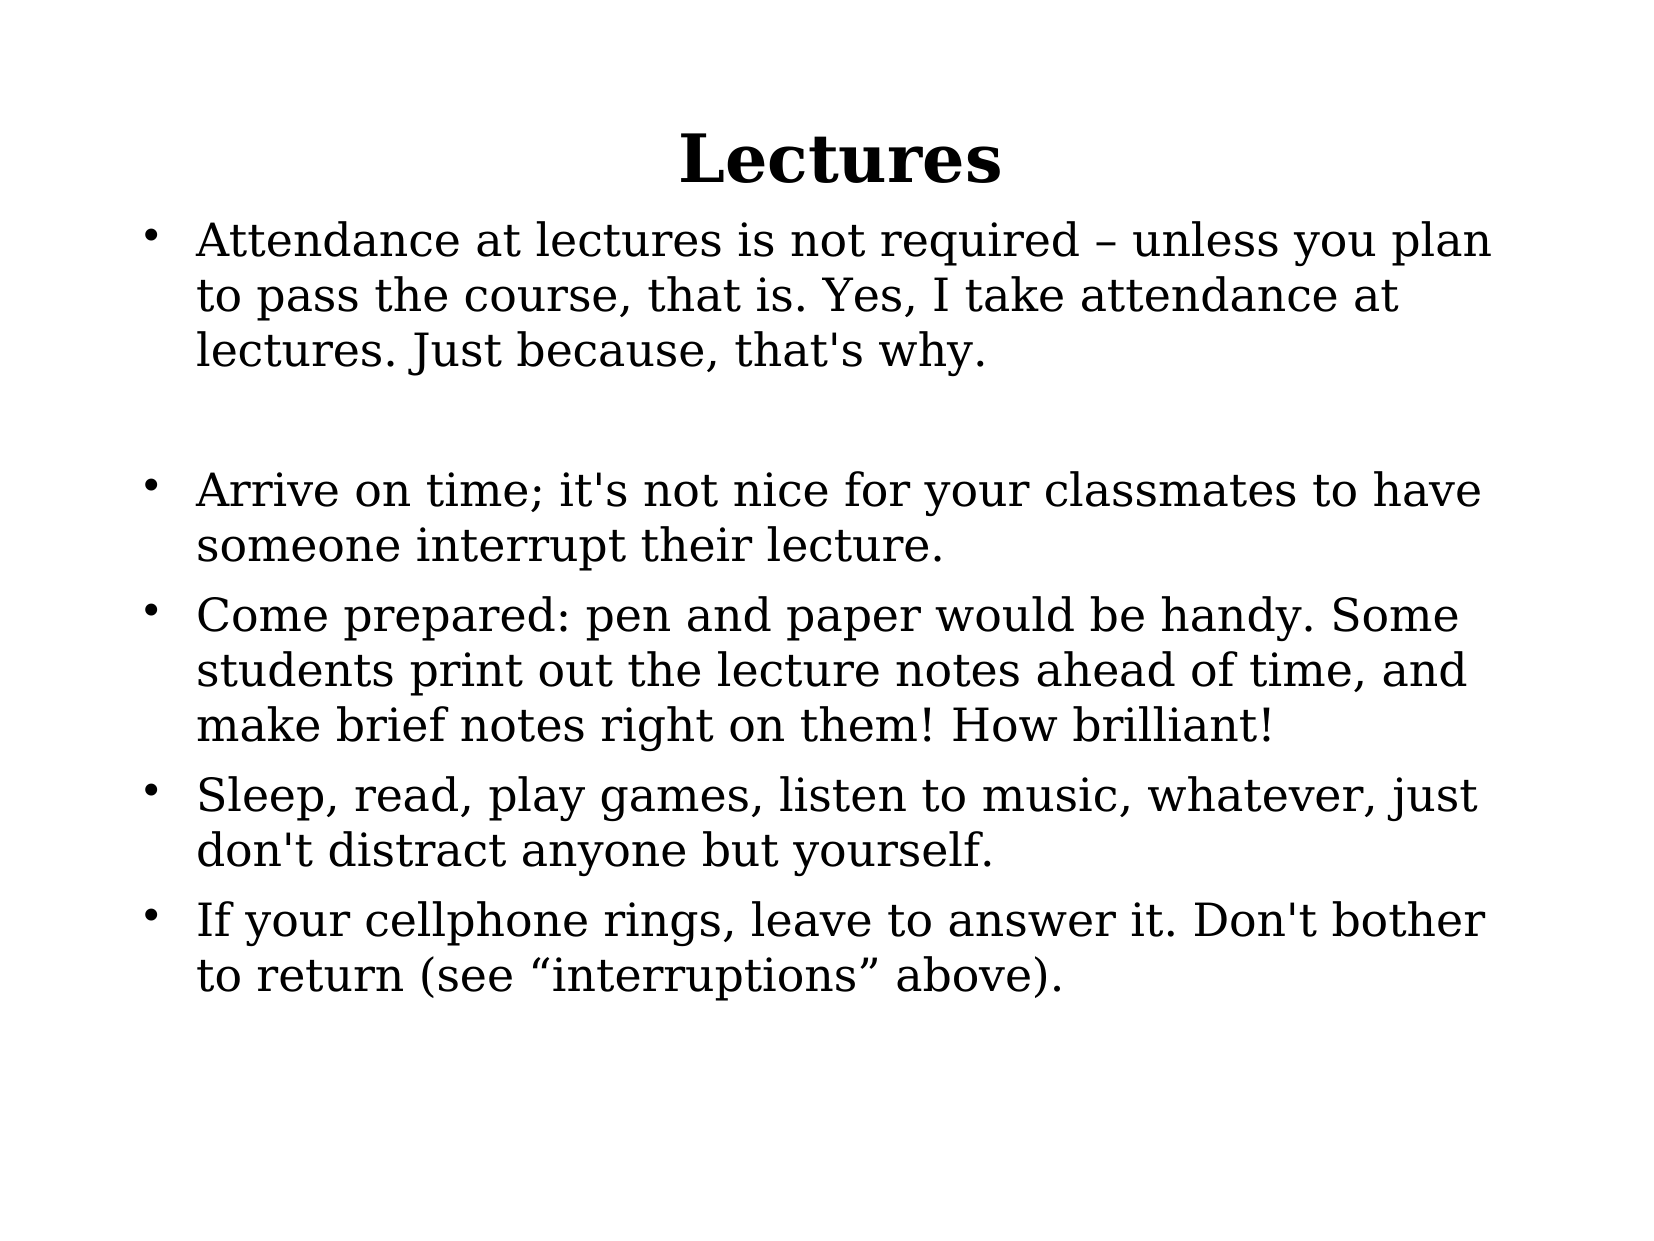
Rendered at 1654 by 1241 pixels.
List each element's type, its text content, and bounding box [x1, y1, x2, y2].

text_box Lectures Attendance at lectures is not required – unless you plan to pass the course, that is. Yes, I take attendance at lectures. Just because, that's why. Arrive on time; it's not nice for your classmates to have someone interrupt their lecture. Come prepared: pen and paper would be handy. Some students print out the lecture notes ahead of time, and make brief notes right on them! How brilliant! Sleep, read, play games, listen to music, whatever, just don't distract anyone but yourself. If your cellphone rings, leave to answer it. Don't bother to return (see “interruptions” above). [126, 115, 1538, 1051]
